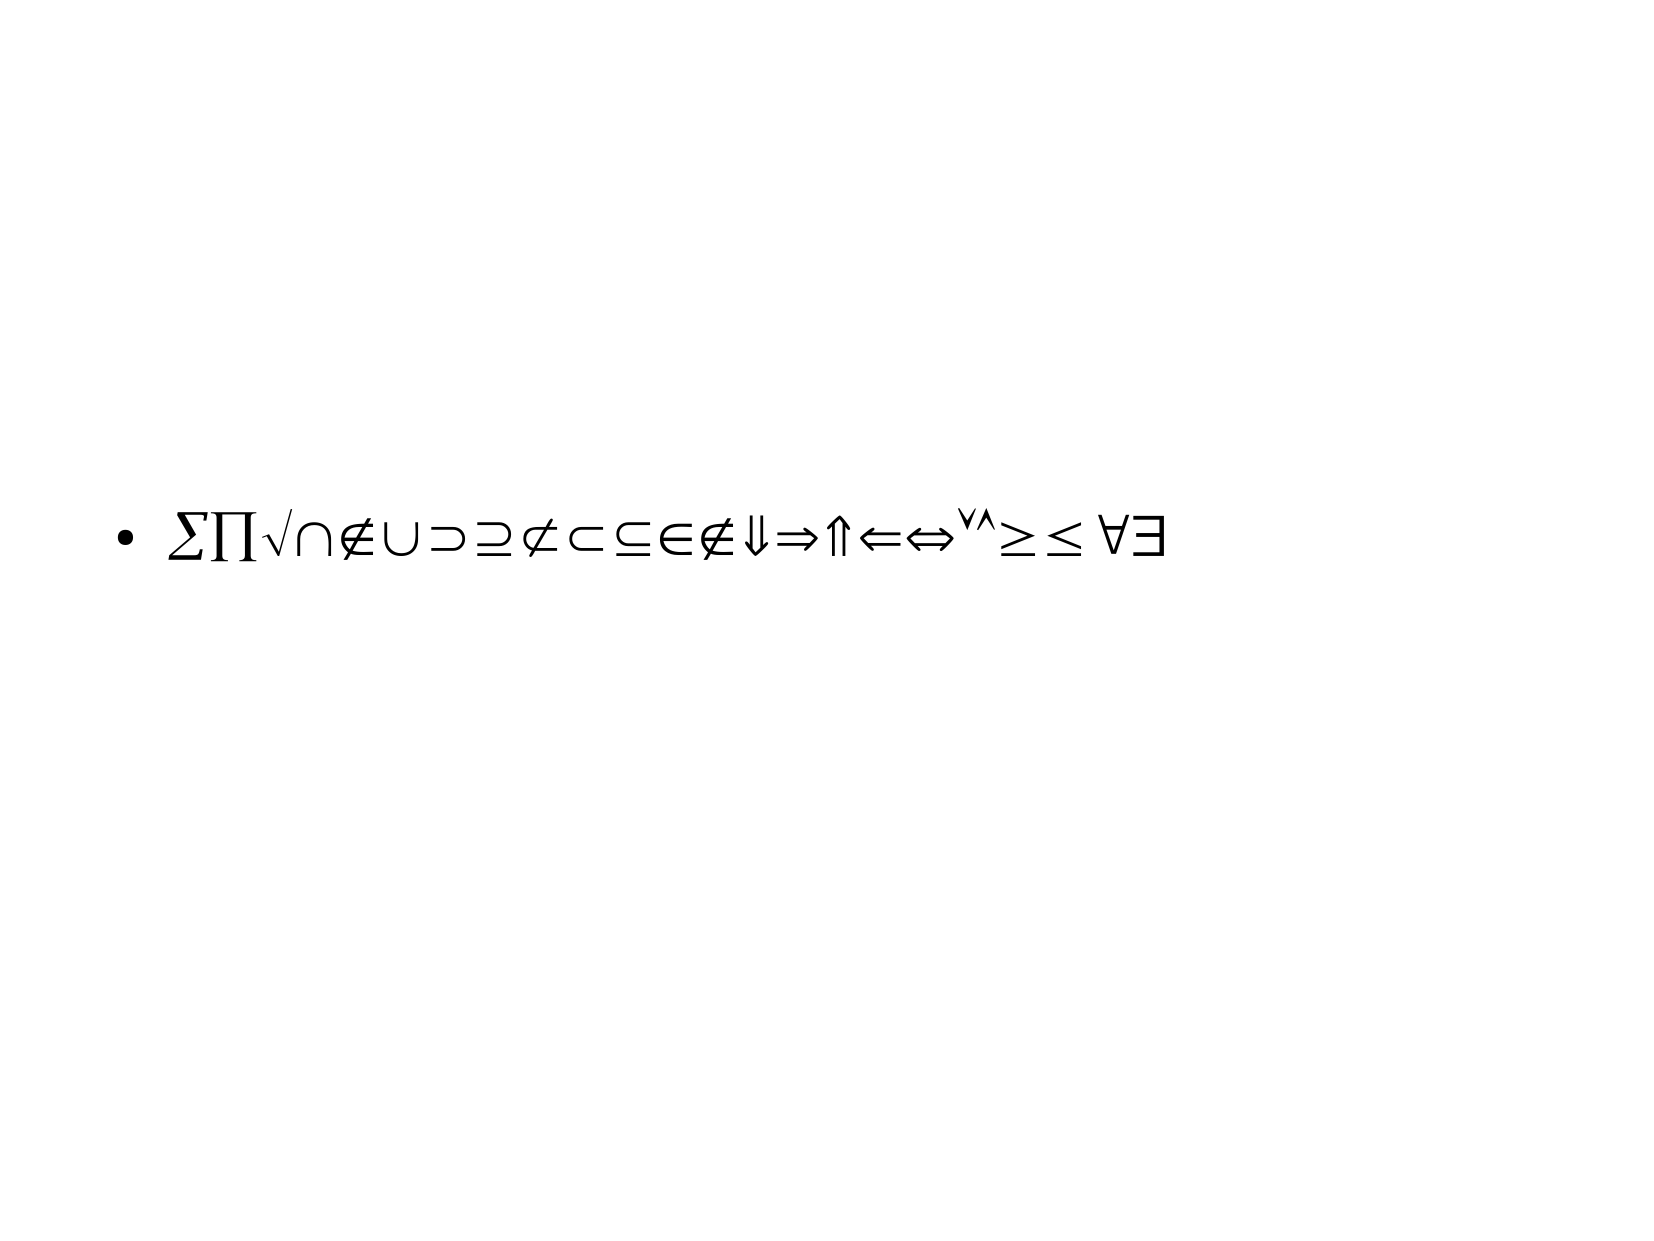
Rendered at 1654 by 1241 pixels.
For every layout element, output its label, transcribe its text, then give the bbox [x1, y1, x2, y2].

list  [82, 289, 1571, 1108]
